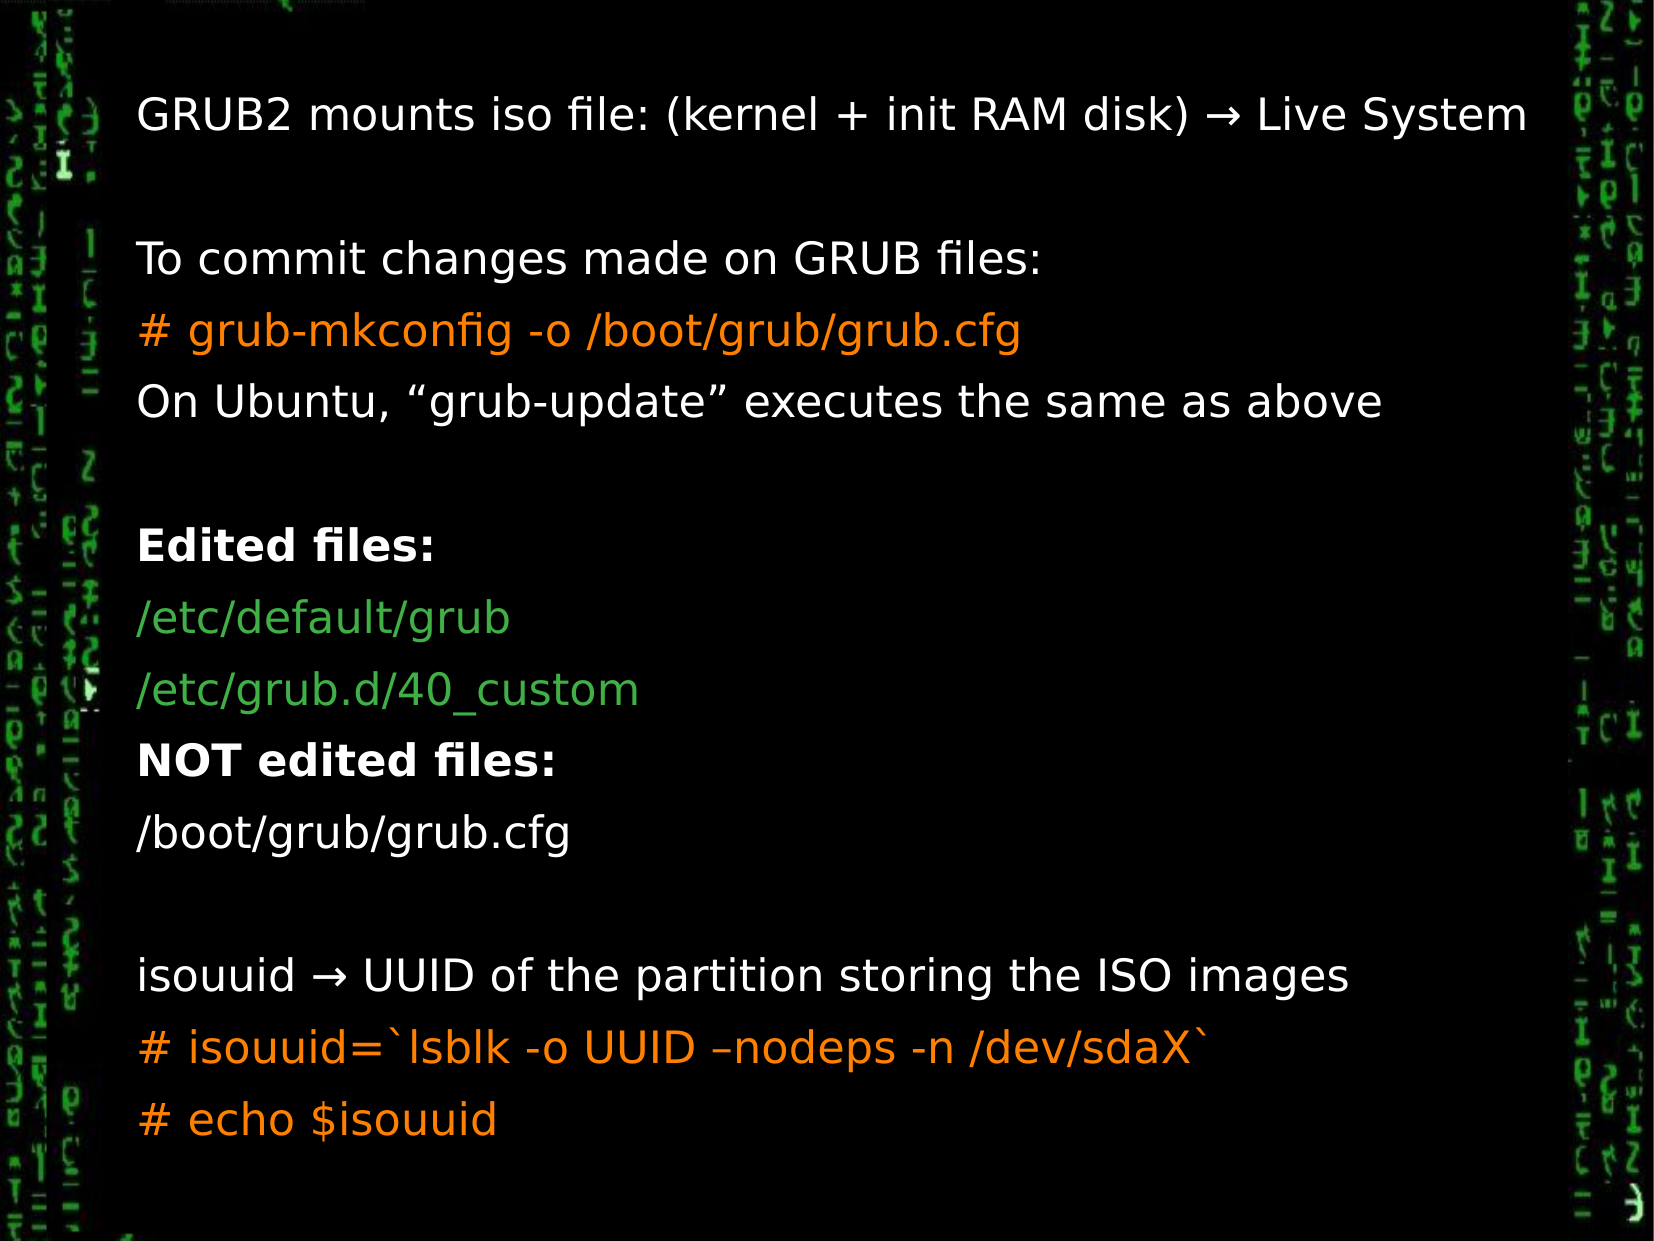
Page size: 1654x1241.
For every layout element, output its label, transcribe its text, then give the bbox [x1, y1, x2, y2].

list GRUB2 mounts iso file: (kernel + init RAM disk) → Live System To commit changes made on GRUB files: # grub-mkconfig -o /boot/grub/grub.cfg On Ubuntu, “grub-update” executes the same as above Edited files: /etc/default/grub /etc/grub.d/40_custom NOT edited files: /boot/grub/grub.cfg isouuid → UUID of the partition storing the ISO images # isouuid=`lsblk -o UUID –nodeps -n /dev/sdaX` # echo $isouuid [88, 89, 1549, 1171]
picture [0, 0, 1654, 1241]
